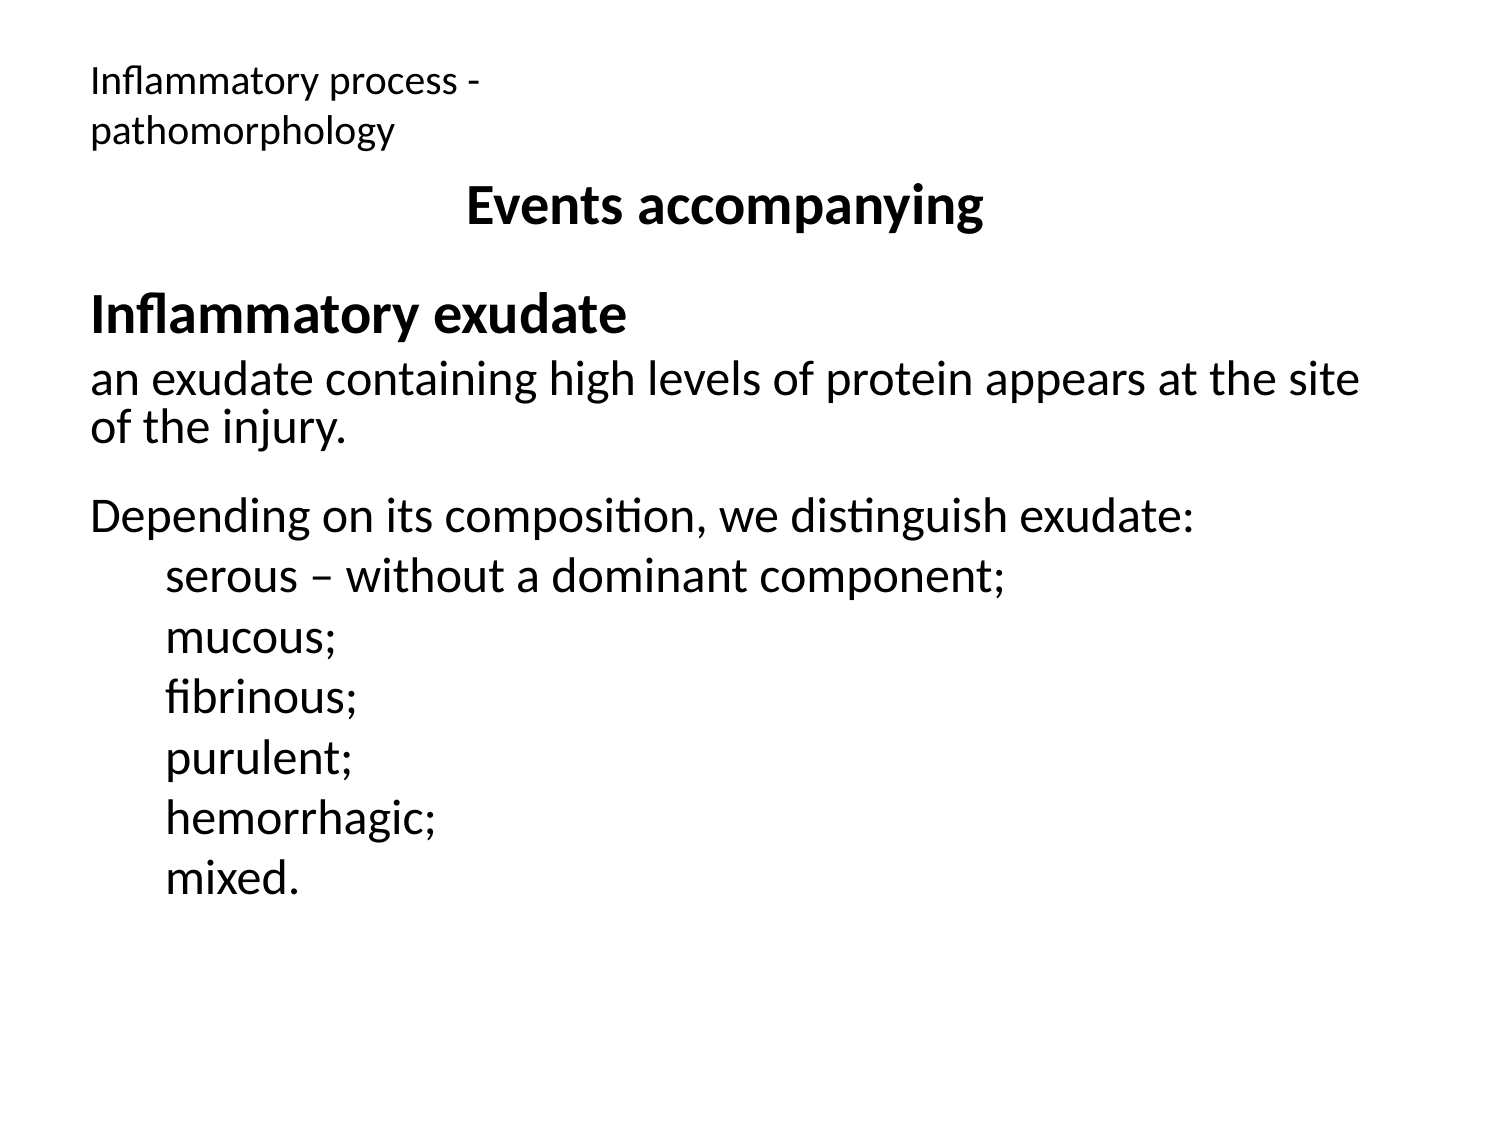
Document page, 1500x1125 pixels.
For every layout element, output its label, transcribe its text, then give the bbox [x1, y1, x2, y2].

list Events accompanying Inflammatory exudate an exudate containing high levels of protein appears at the site of the injury. Depending on its composition, we distinguish exudate: serous – without a dominant component; mucous; fibrinous; purulent; hemorrhagic; mixed. [75, 172, 1426, 1005]
title Inflammatory process - pathomorphology [75, 45, 668, 114]
